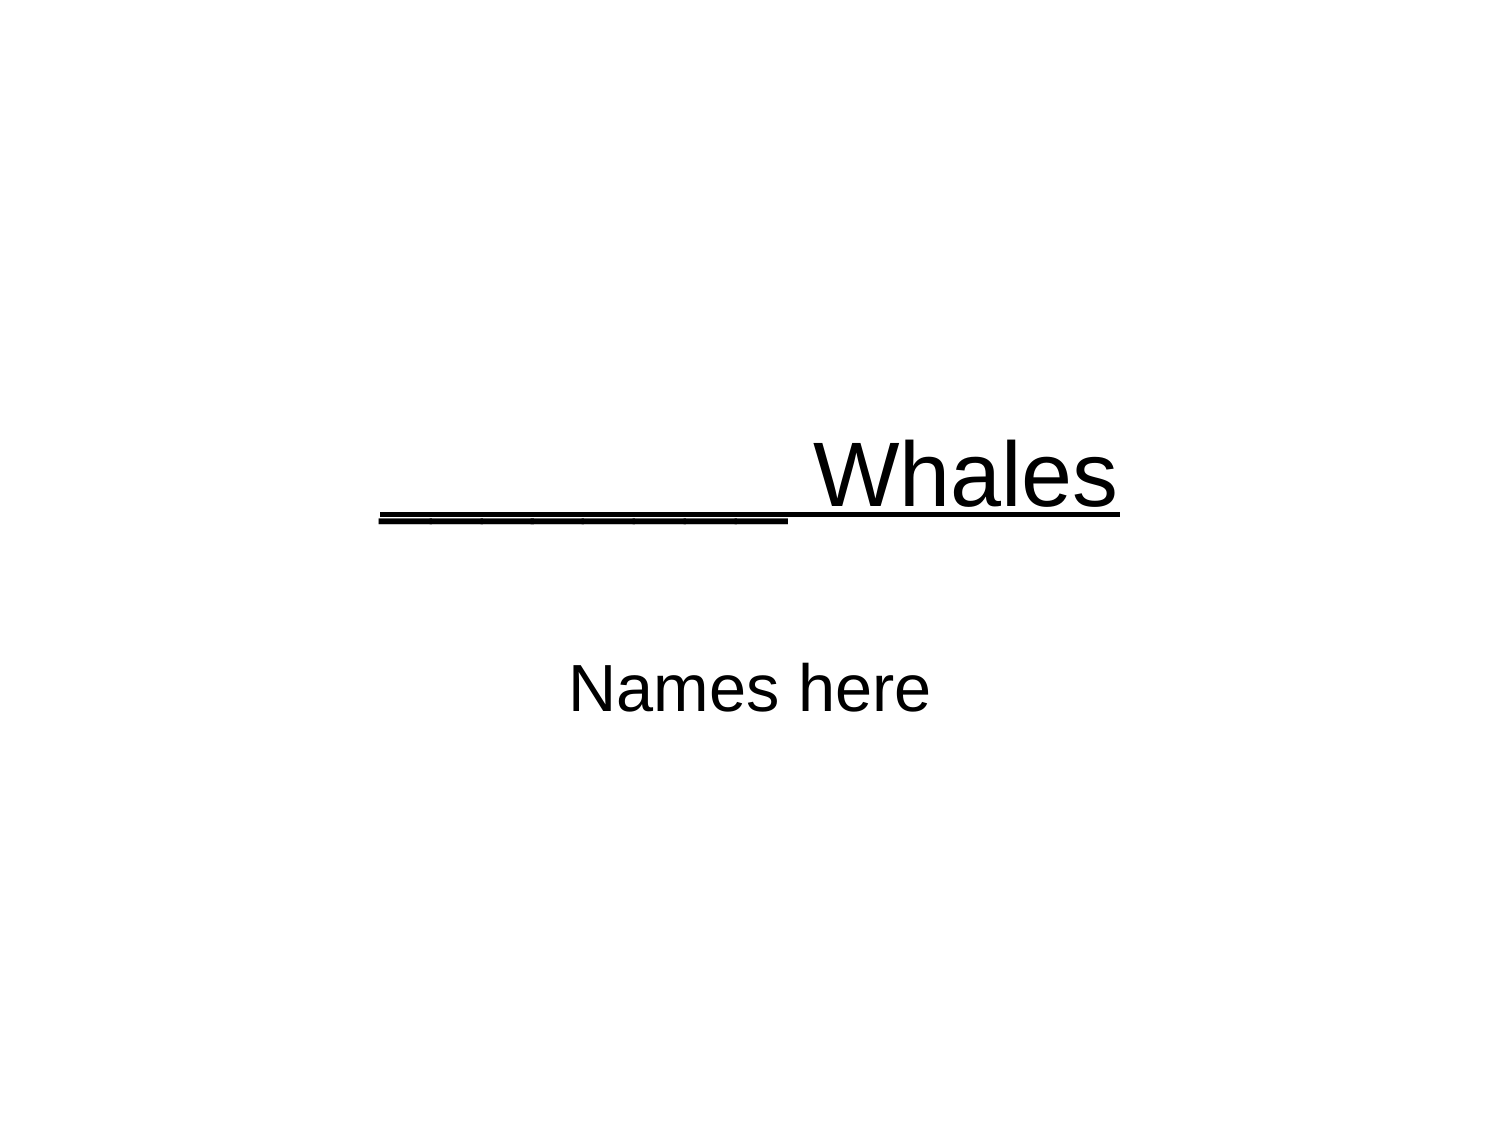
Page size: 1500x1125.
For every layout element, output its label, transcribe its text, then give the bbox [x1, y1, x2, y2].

text_box Names here [225, 637, 1276, 926]
title ________ Whales [112, 349, 1388, 591]
